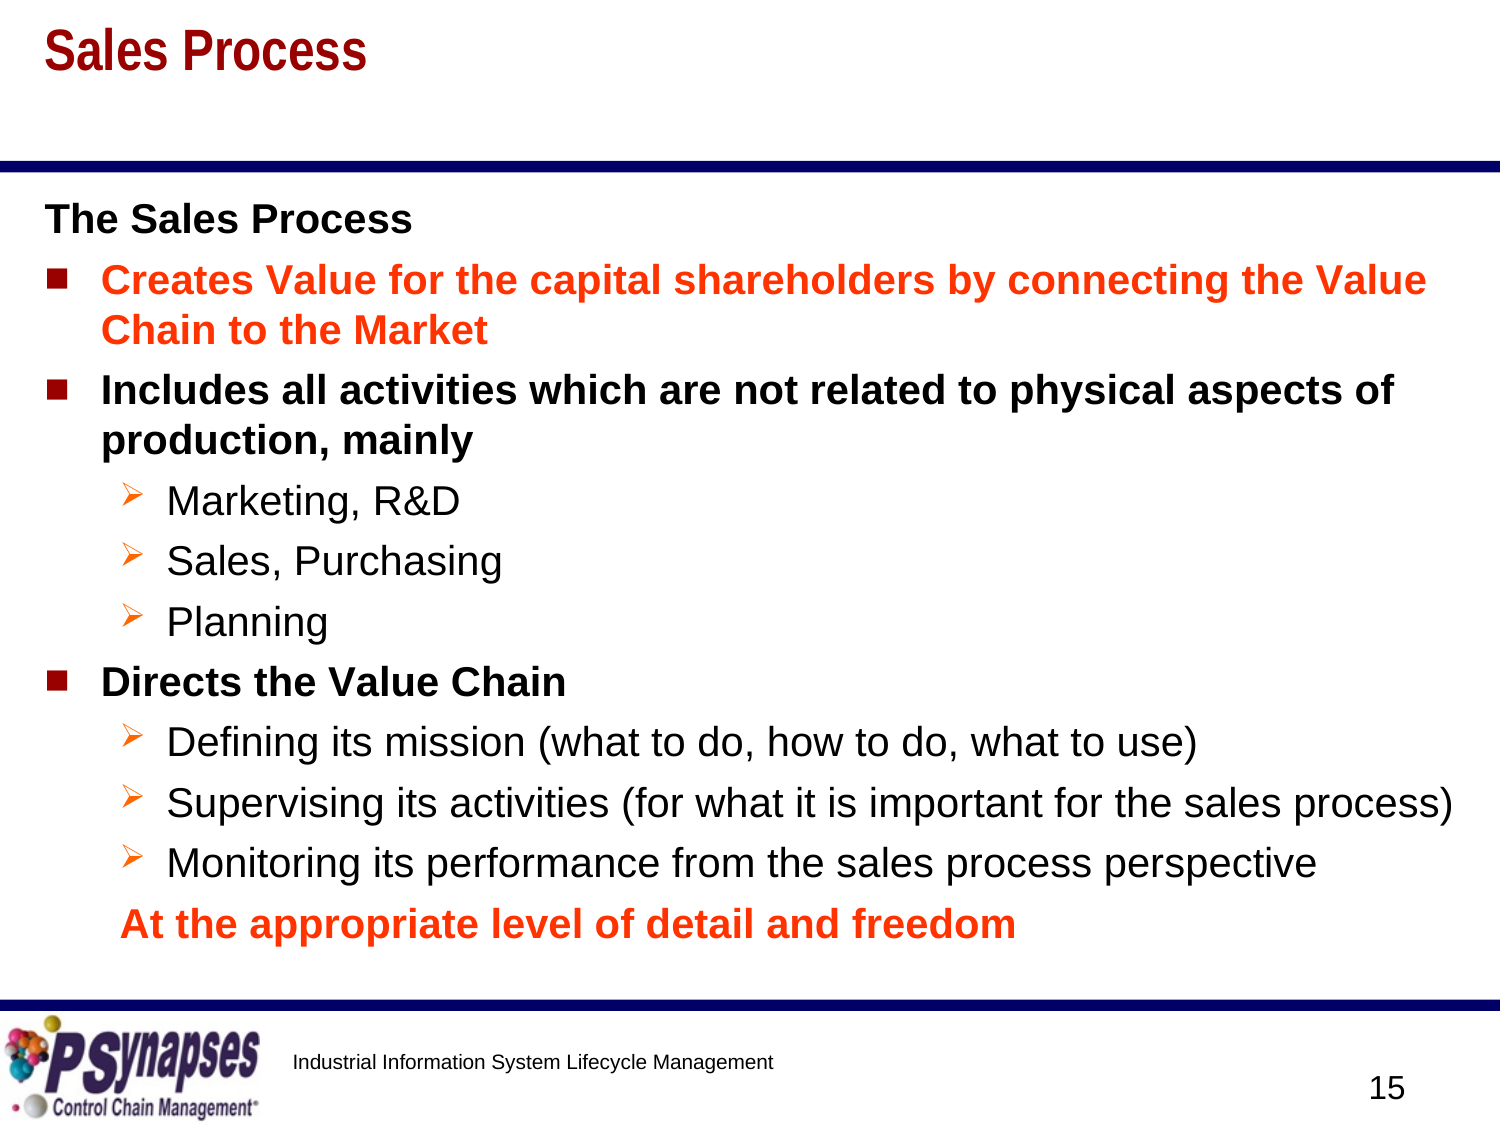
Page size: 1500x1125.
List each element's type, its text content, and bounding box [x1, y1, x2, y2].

title Sales Process [29, 12, 1471, 138]
list The Sales Process Creates Value for the capital shareholders by connecting the Value Chain to the Market Includes all activities which are not related to physical aspects of production, mainly Marketing, R&D Sales, Purchasing Planning Directs the Value Chain Defining its mission (what to do, how to do, what to use) Supervising its activities (for what it is important for the sales process) Monitoring its performance from the sales process perspective At the appropriate level of detail and freedom [29, 184, 1471, 1015]
picture [0, 1011, 260, 1125]
